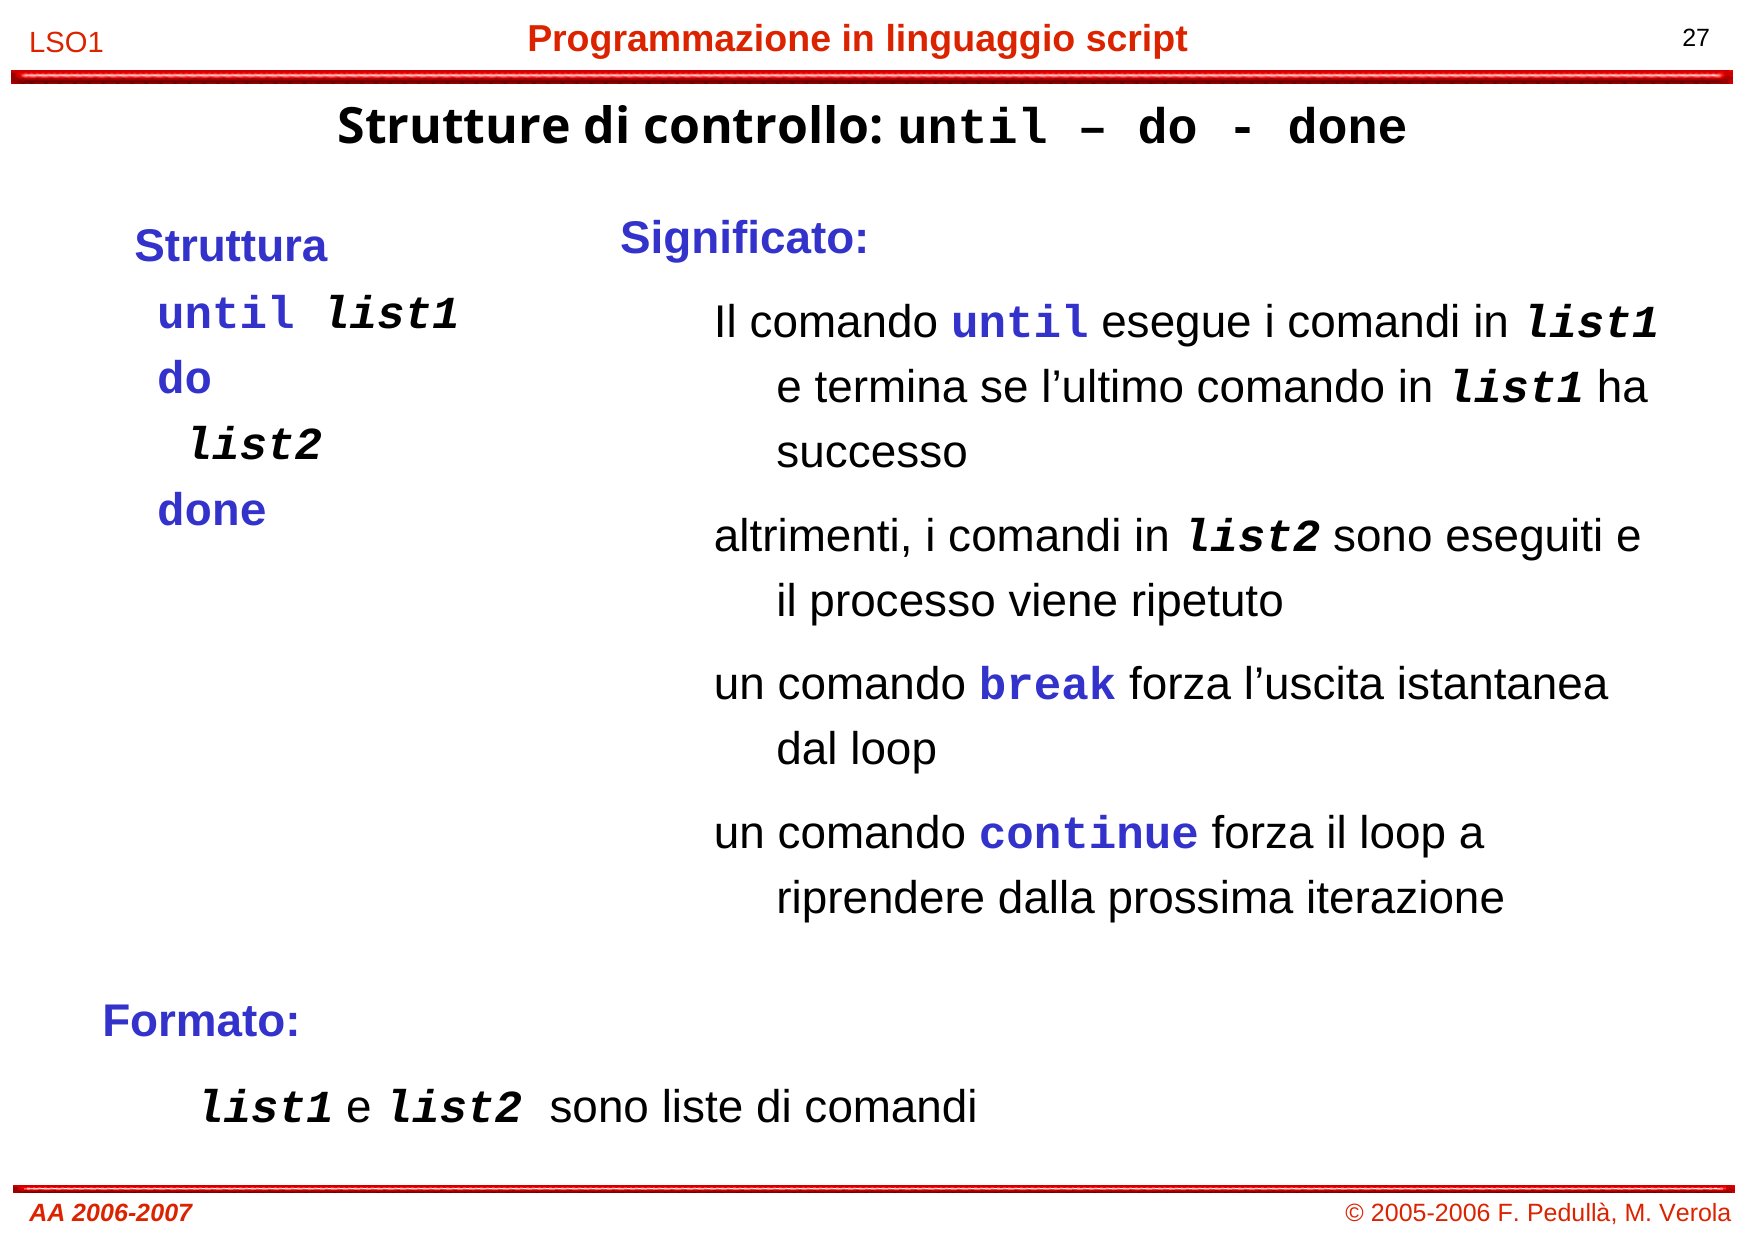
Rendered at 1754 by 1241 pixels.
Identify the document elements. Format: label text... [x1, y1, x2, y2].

list Formato: list1 e list2 sono liste di comandi [87, 983, 1675, 1145]
title Strutture di controllo: until – do - done [298, 78, 1447, 174]
text_box Struttura until list1 do list2 done [106, 212, 605, 595]
list Significato: Il comando until esegue i comandi in list1 e termina se l’ultimo comando in list1 ha successo altrimenti, i comandi in list2 sono eseguiti e il processo viene ripetuto un comando break forza l’uscita istantanea dal loop un comando continue forza il loop a riprendere dalla prossima iterazione [605, 200, 1680, 936]
picture [11, 70, 1733, 84]
picture [13, 1185, 1735, 1193]
